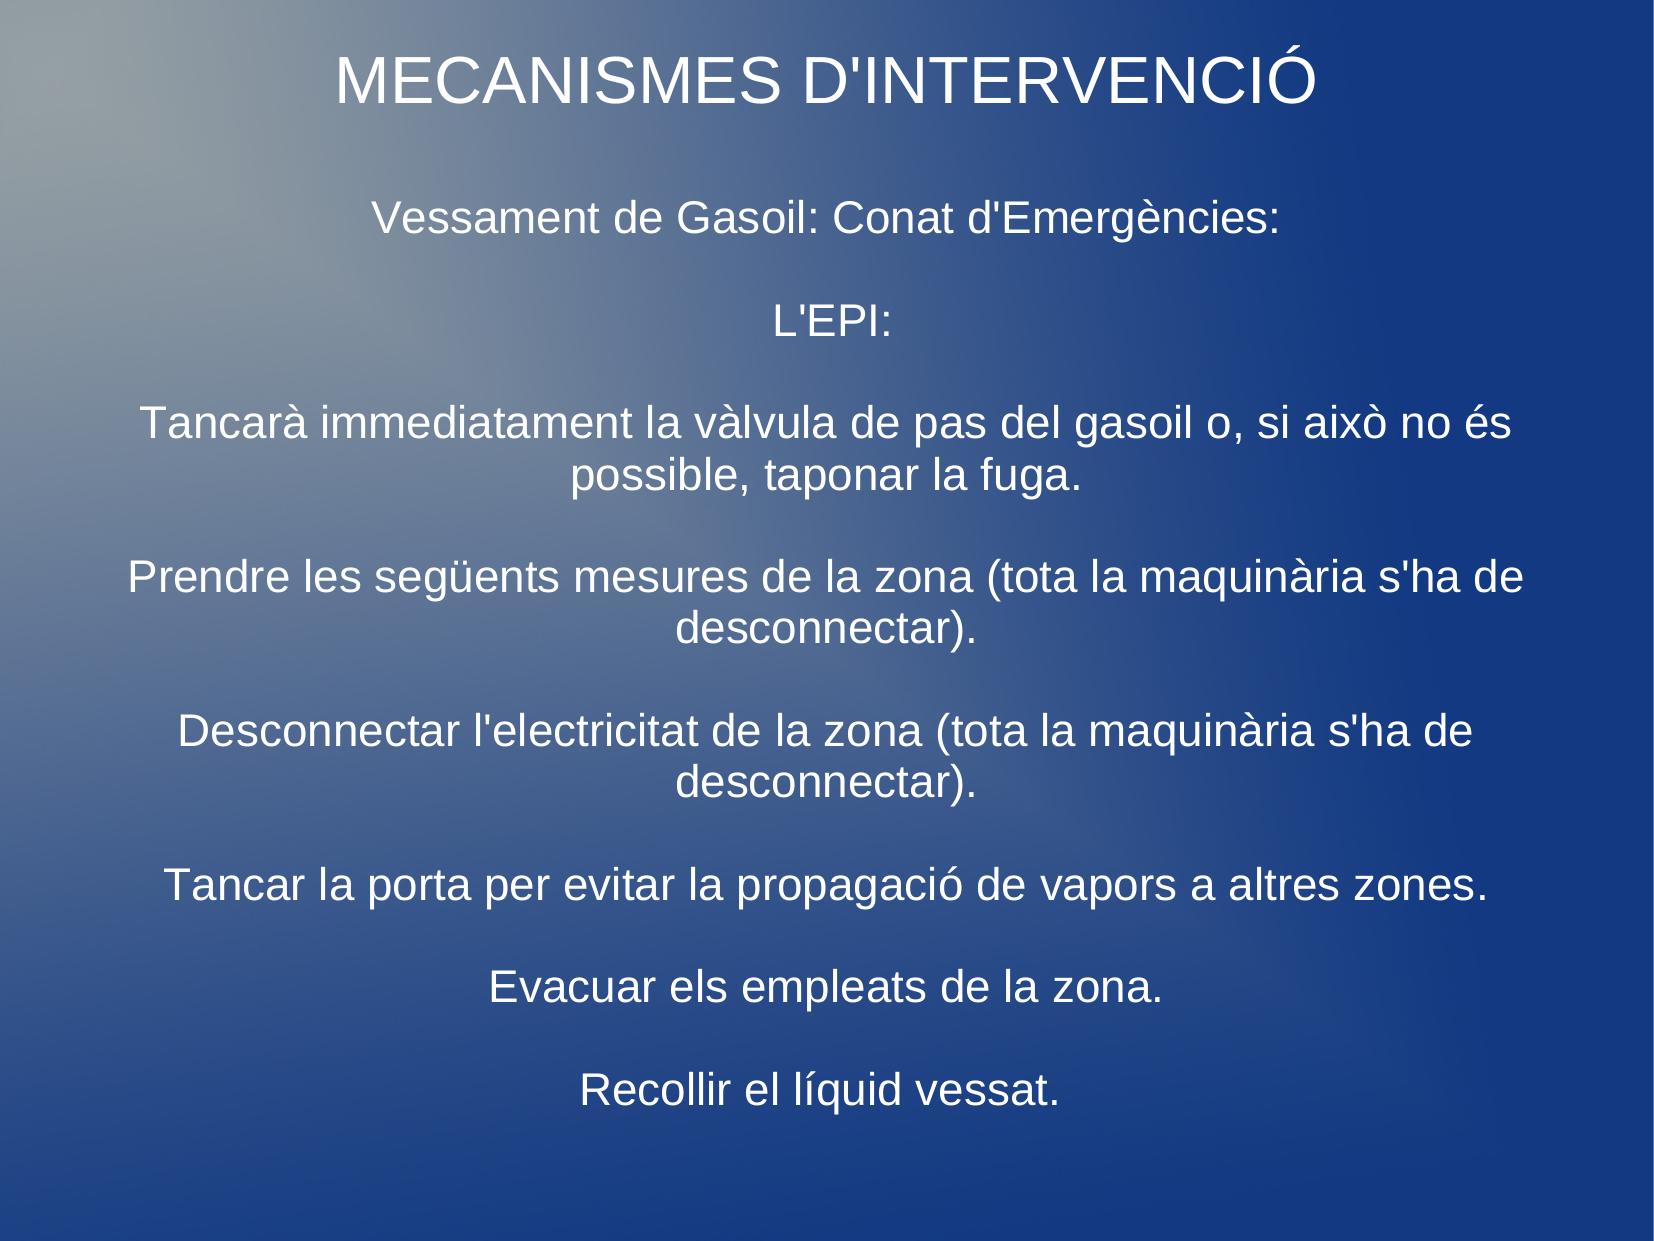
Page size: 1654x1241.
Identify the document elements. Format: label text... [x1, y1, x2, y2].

subtitle MECANISMES D'INTERVENCIÓ Vessament de Gasoil: Conat d'Emergències: L'EPI: Tancarà immediatament la vàlvula de pas del gasoil o, si això no és possible, taponar la fuga. Prendre les següents mesures de la zona (tota la maquinària s'ha de desconnectar). Desconnectar l'electricitat de la zona (tota la maquinària s'ha de desconnectar). Tancar la porta per evitar la propagació de vapors a altres zones. Evacuar els empleats de la zona. Recollir el líquid vessat. [82, 45, 1571, 1114]
picture [0, 0, 1654, 1241]
